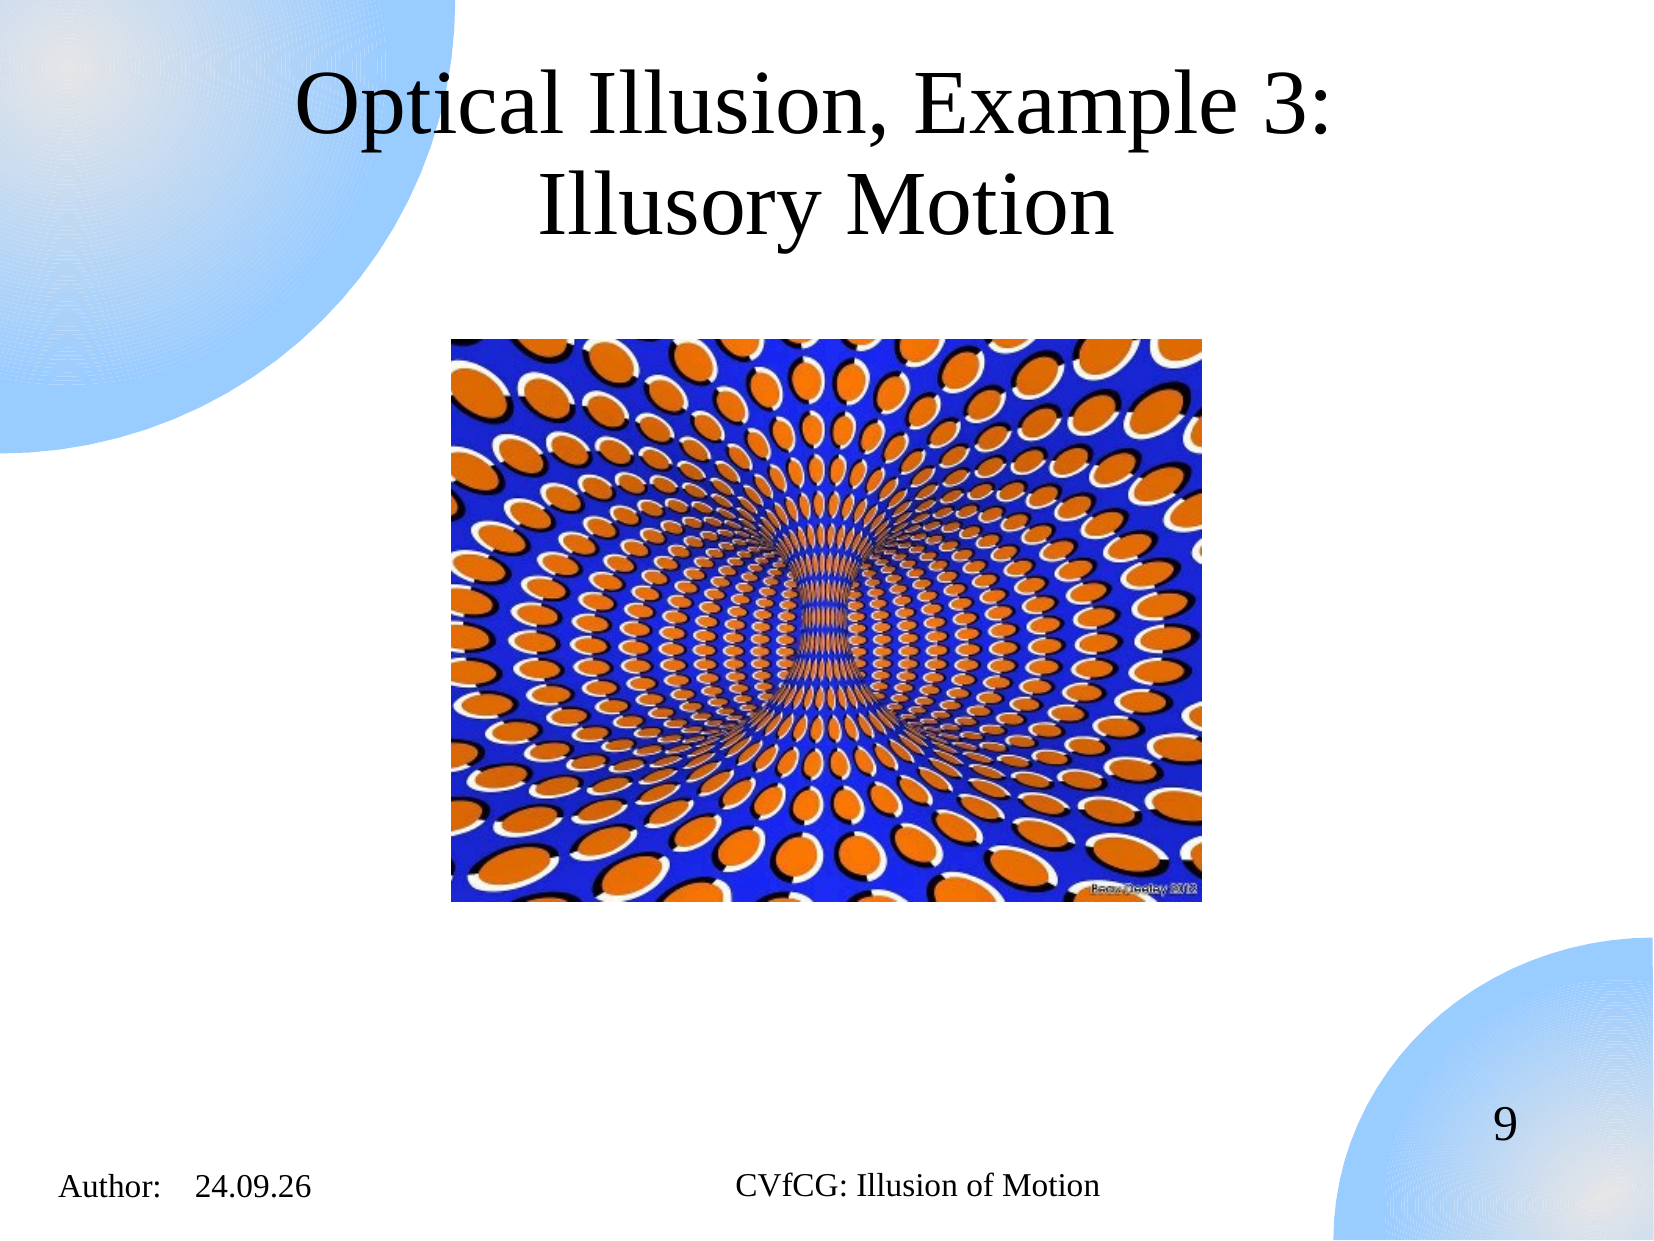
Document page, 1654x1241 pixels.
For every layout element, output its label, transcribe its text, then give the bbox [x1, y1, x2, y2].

picture [451, 339, 1202, 902]
text_box CVfCG: Illusion of Motion [735, 1166, 1346, 1204]
text_box <number> [1401, 1095, 1611, 1152]
title Optical Illusion, Example 3: Illusory Motion [82, 49, 1571, 257]
